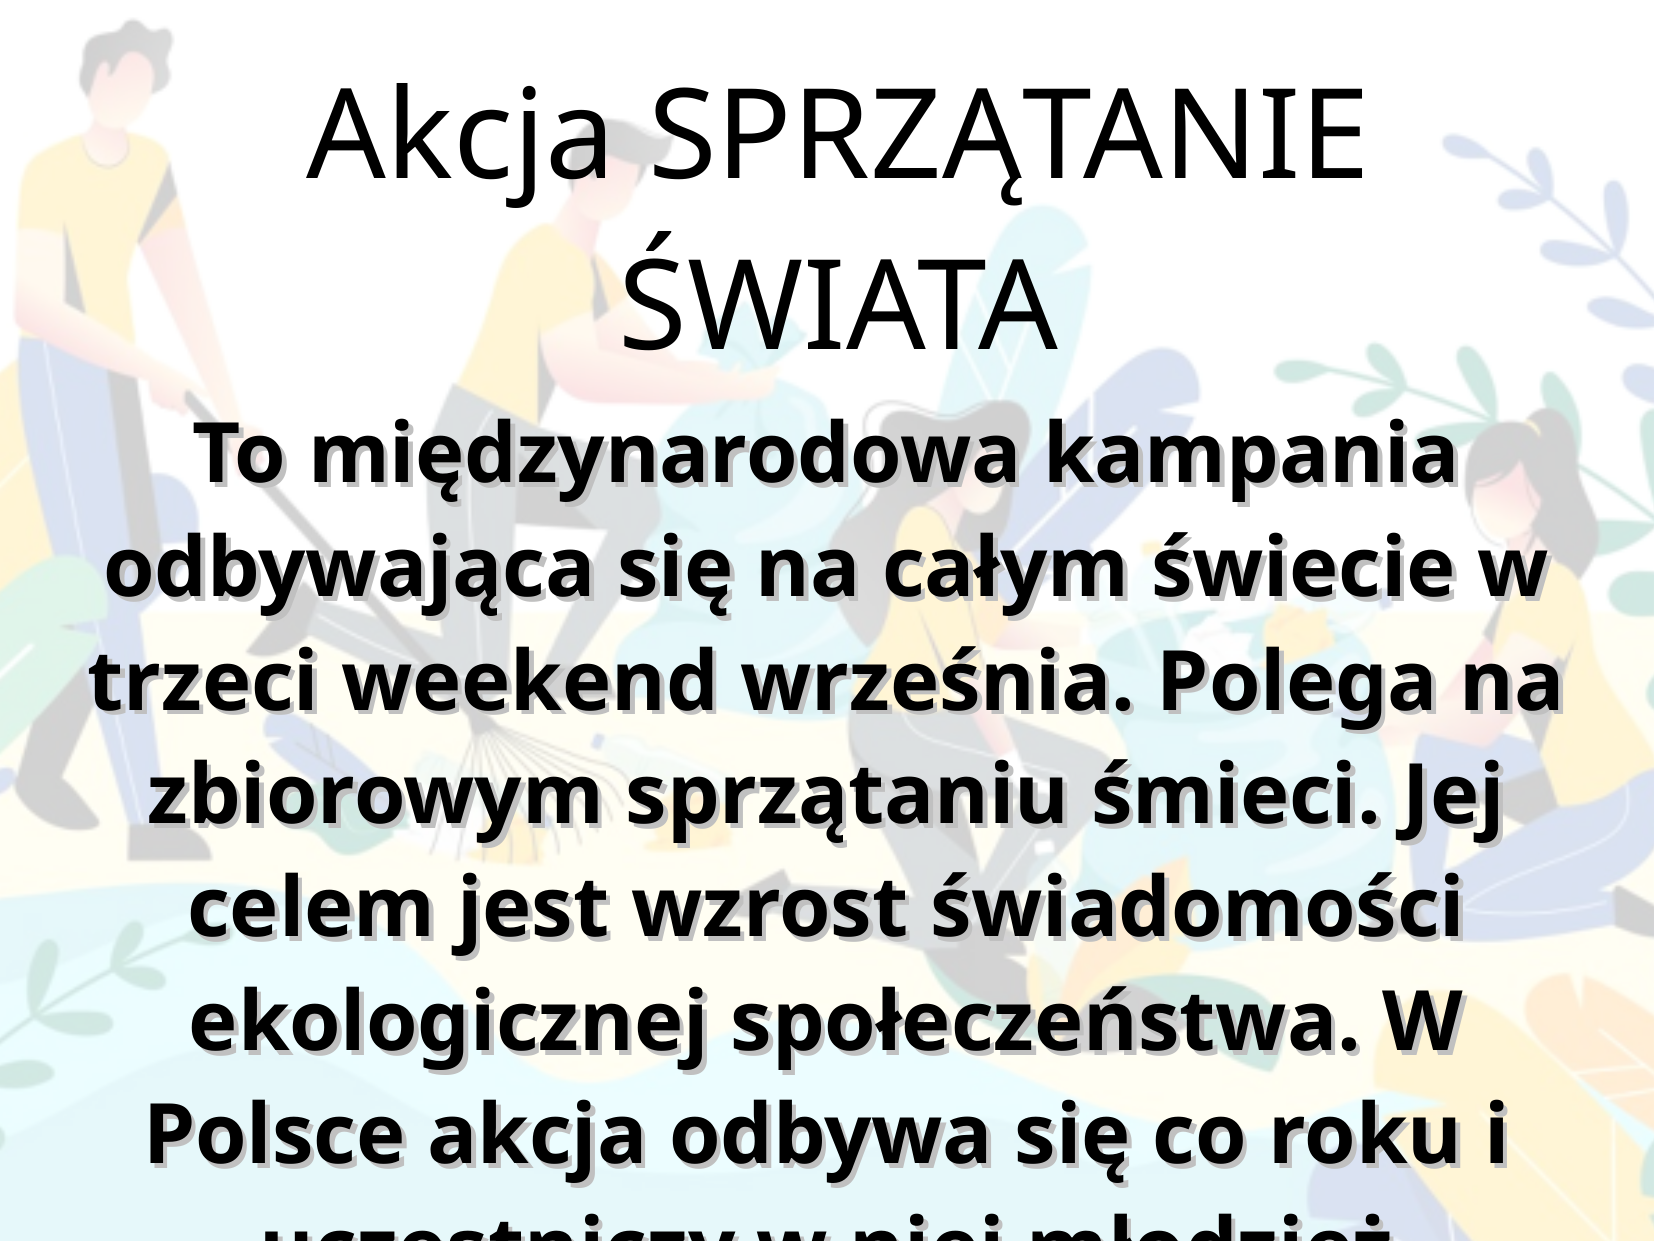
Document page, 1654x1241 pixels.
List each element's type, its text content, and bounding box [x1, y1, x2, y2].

title Akcja SPRZĄTANIE ŚWIATA [94, 111, 1583, 319]
list To międzynarodowa kampania odbywająca się na całym świecie w trzeci weekend września. Polega na zbiorowym sprzątaniu śmieci. Jej celem jest wzrost świadomości ekologicznej społeczeństwa. W Polsce akcja odbywa się co roku i uczestniczy w niej młodzież szkolna, harcerze, członkowie organizacji ekologicznych, pracownicy firm, wolontariusze oraz niezrzeszeni młodzi i dorośli. [11, 393, 1571, 1123]
picture [0, 0, 1654, 1241]
